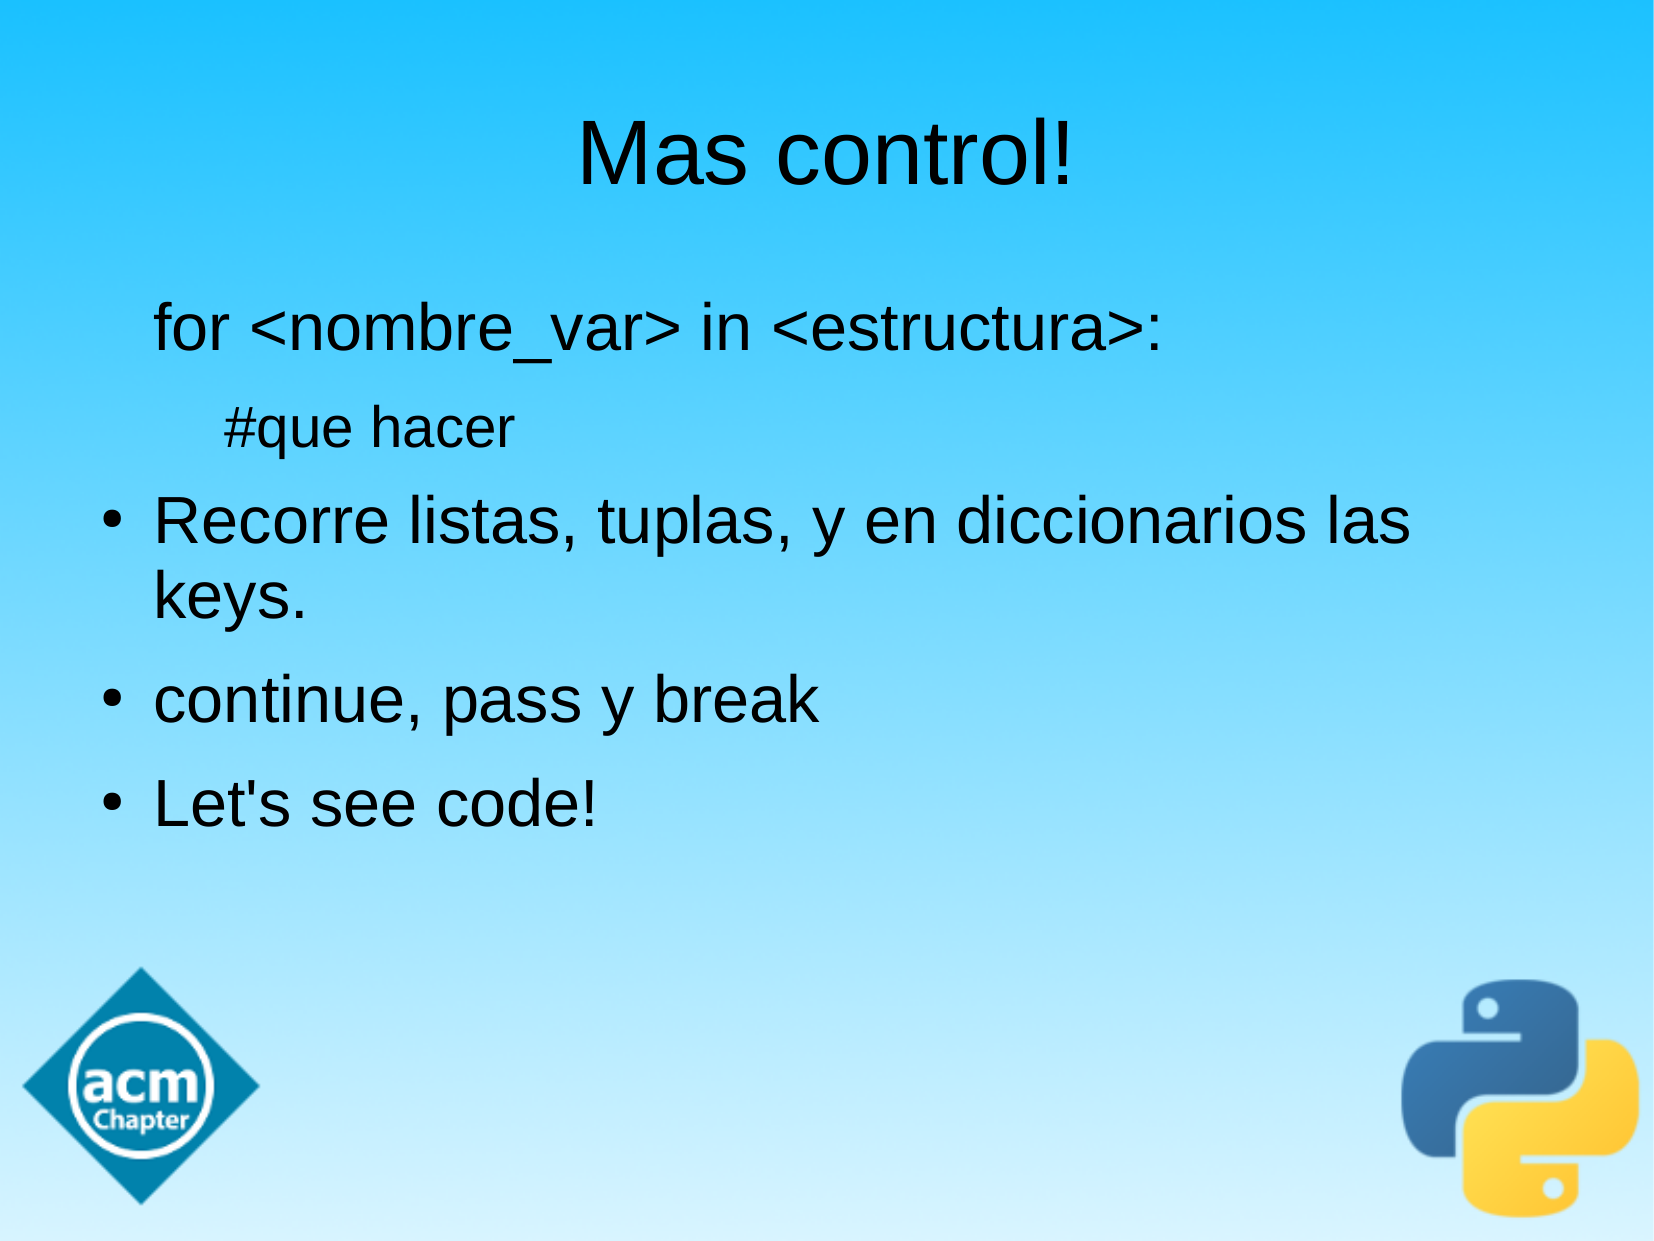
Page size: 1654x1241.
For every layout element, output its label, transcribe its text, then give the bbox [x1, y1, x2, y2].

title Mas control! [82, 49, 1571, 257]
picture [0, 0, 1654, 1241]
list for <nombre_var> in <estructura>: #que hacer Recorre listas, tuplas, y en diccionarios las keys. continue, pass y break Let's see code! [82, 290, 1571, 1010]
